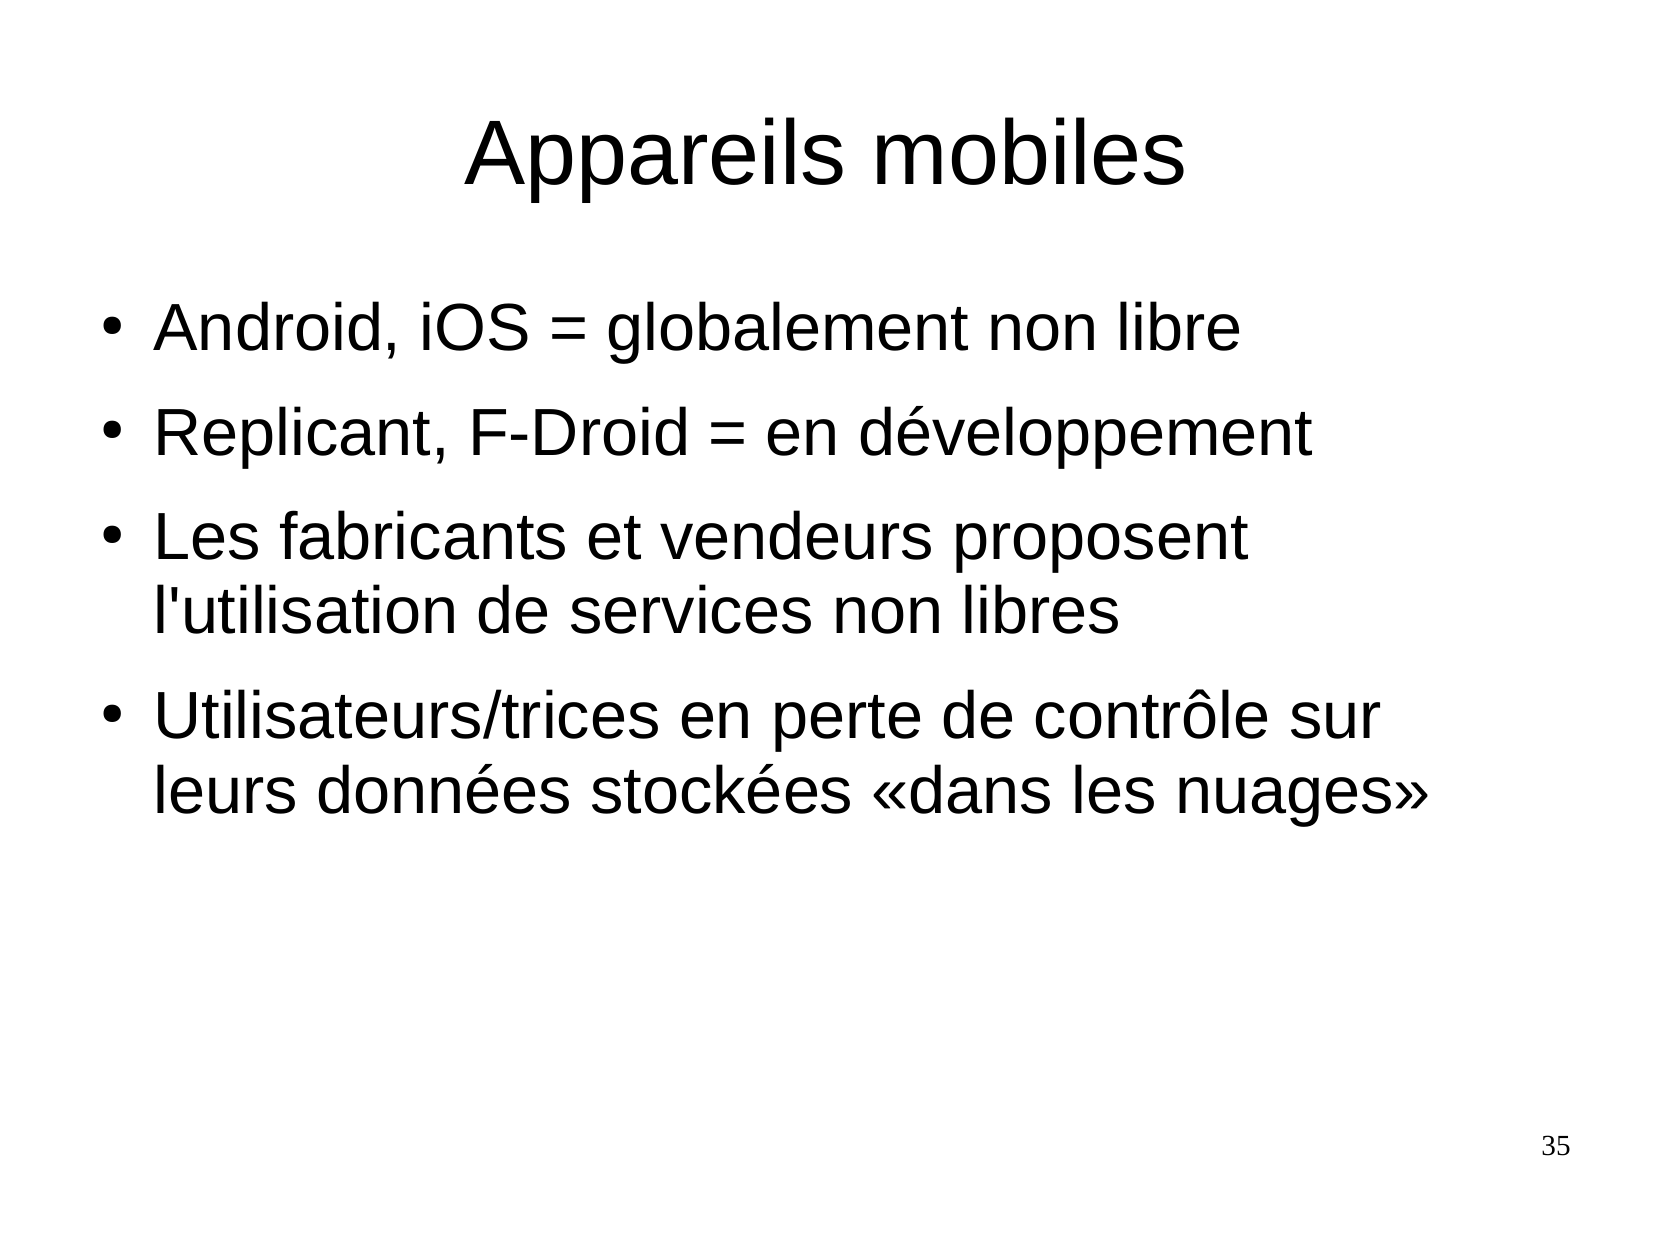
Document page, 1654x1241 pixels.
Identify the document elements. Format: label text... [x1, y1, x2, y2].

title Appareils mobiles [82, 49, 1571, 257]
list Android, iOS = globalement non libre Replicant, F-Droid = en développement Les fabricants et vendeurs proposent l'utilisation de services non libres Utilisateurs/trices en perte de contrôle sur leurs données stockées «dans les nuages» [82, 290, 1538, 1010]
